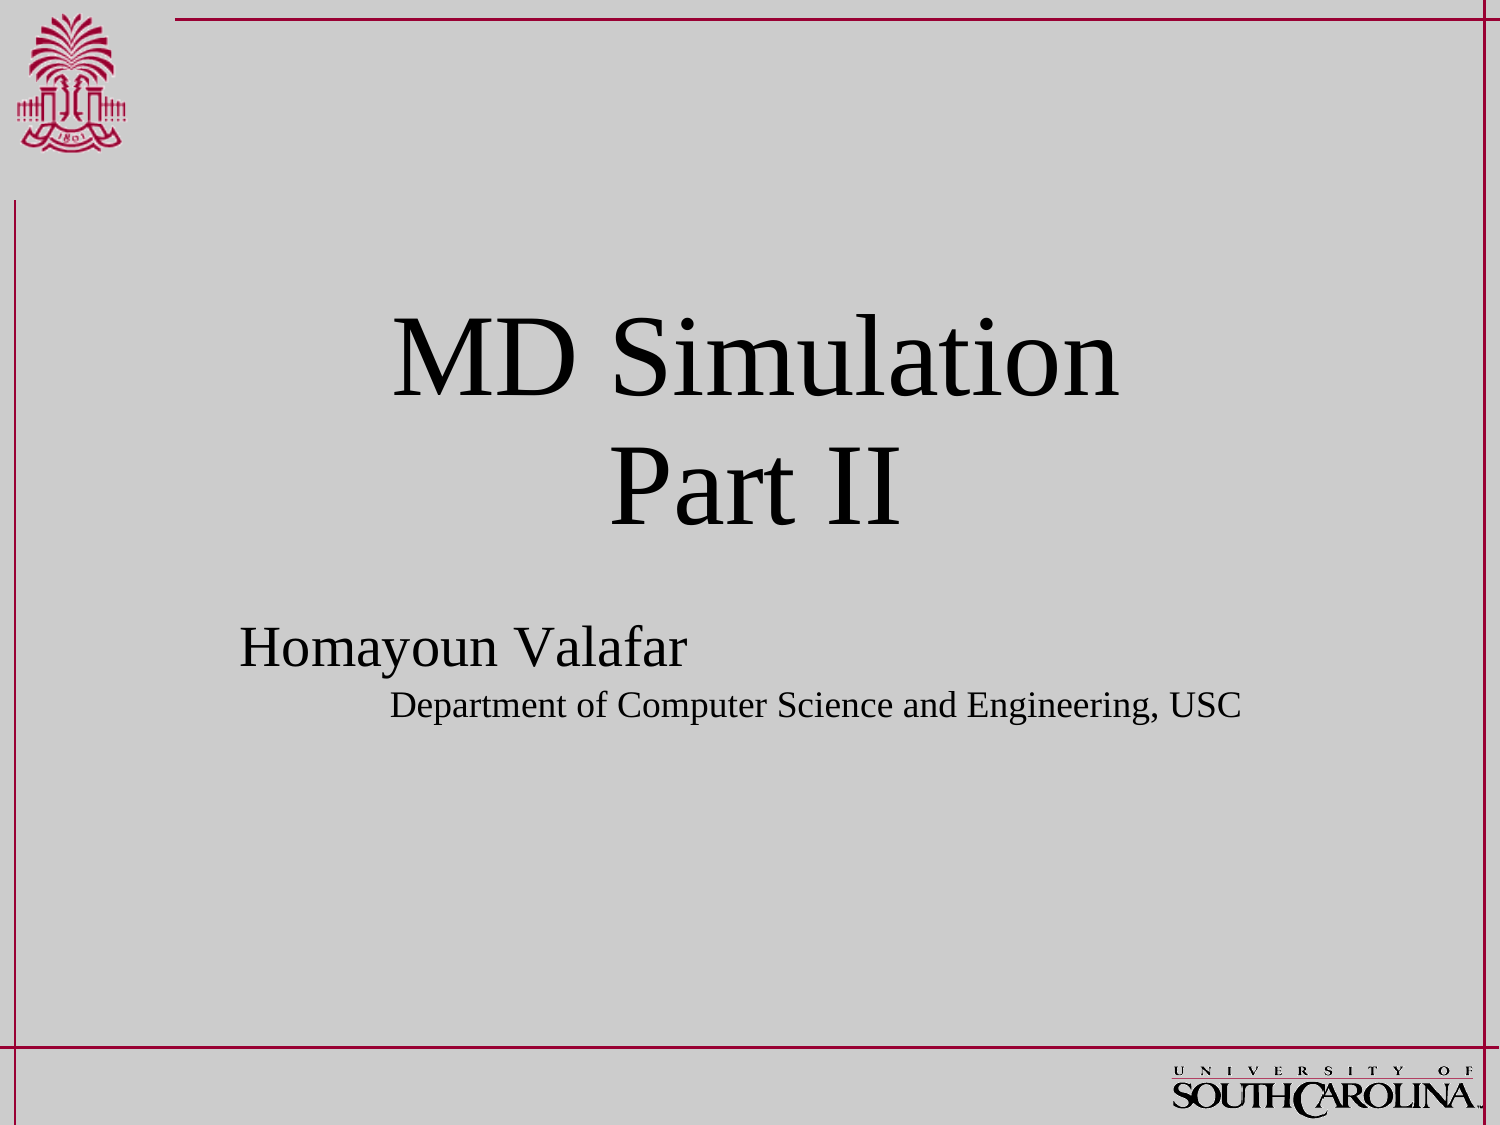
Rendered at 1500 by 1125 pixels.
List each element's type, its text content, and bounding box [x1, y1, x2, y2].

subtitle Homayoun Valafar Department of Computer Science and Engineering, USC [225, 612, 1276, 920]
title MD Simulation Part II [200, 162, 1313, 558]
picture [12, 12, 131, 155]
picture [1162, 1049, 1483, 1125]
